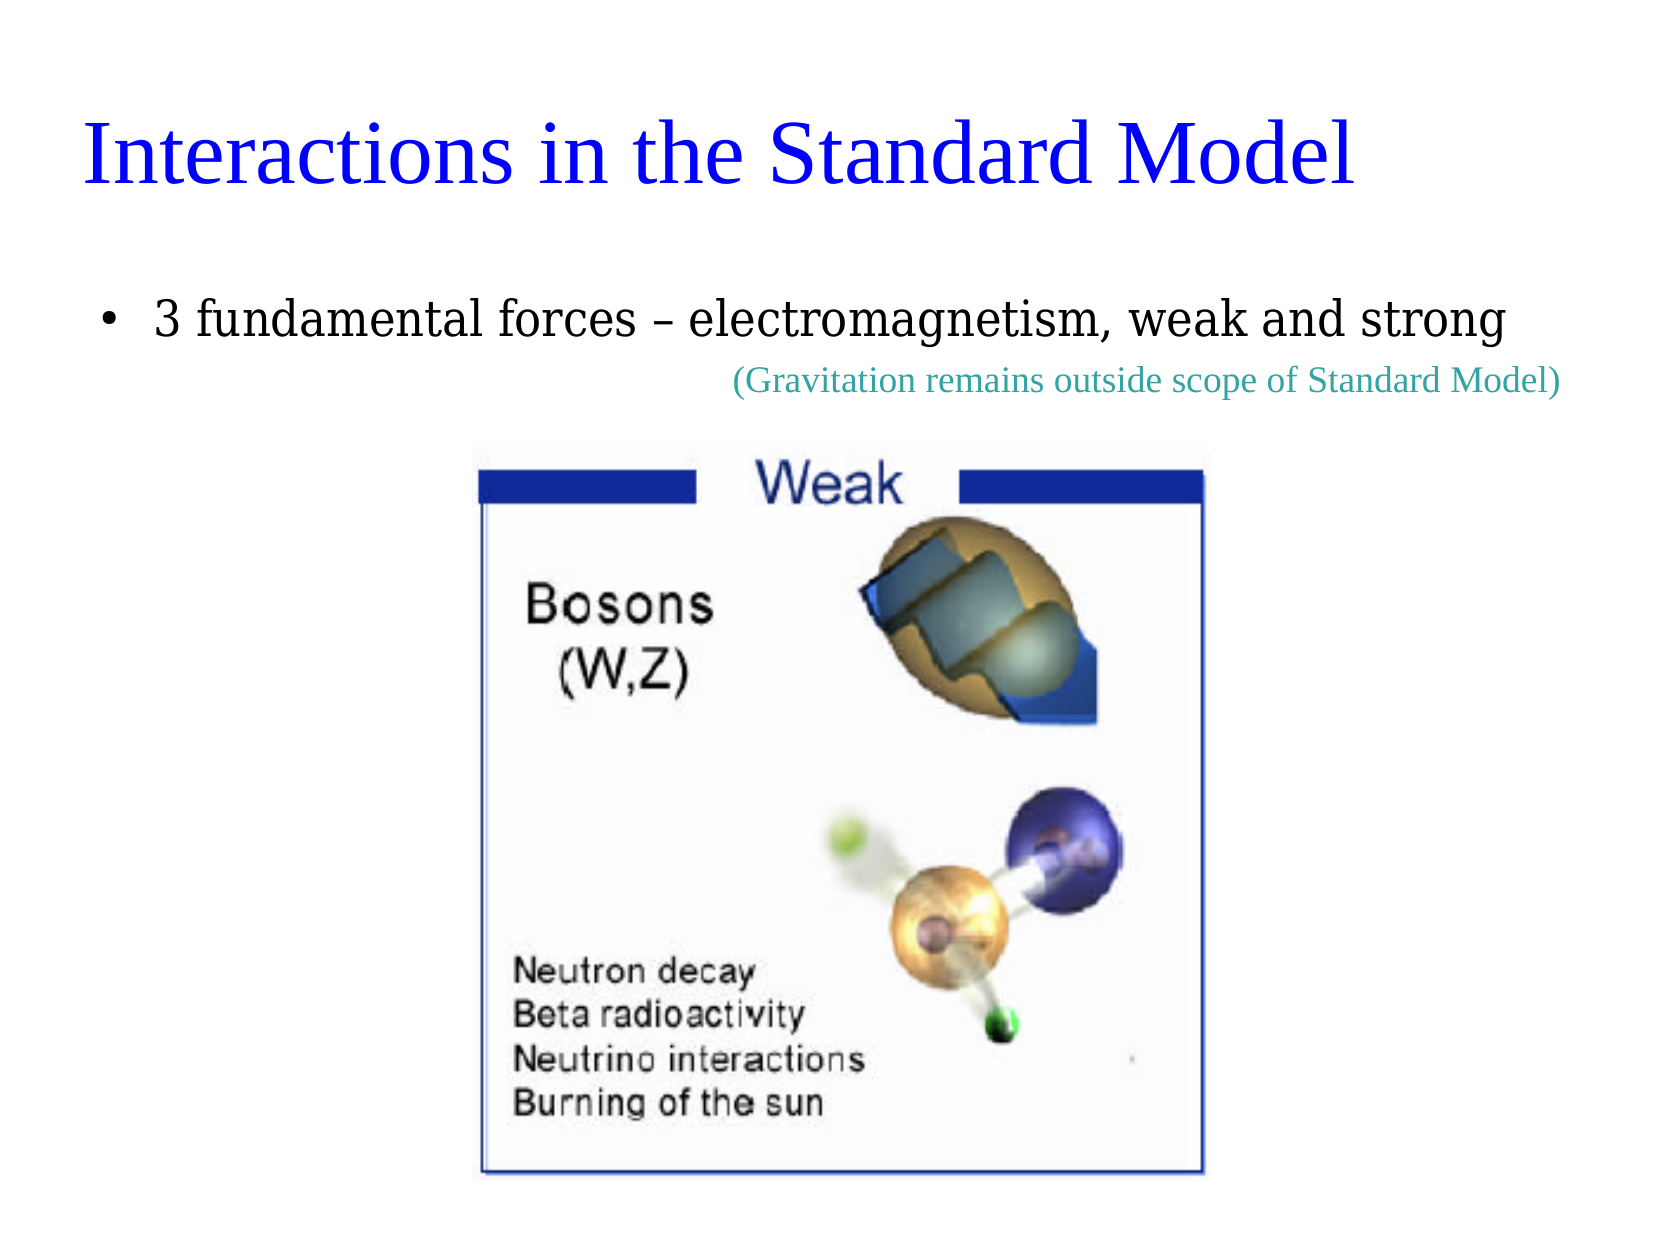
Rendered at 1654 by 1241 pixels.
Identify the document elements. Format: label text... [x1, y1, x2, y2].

list 3 fundamental forces – electromagnetism, weak and strong (Gravitation remains outside scope of Standard Model) [82, 290, 1571, 1094]
title Interactions in the Standard Model [82, 56, 1571, 250]
picture [472, 442, 1211, 1184]
